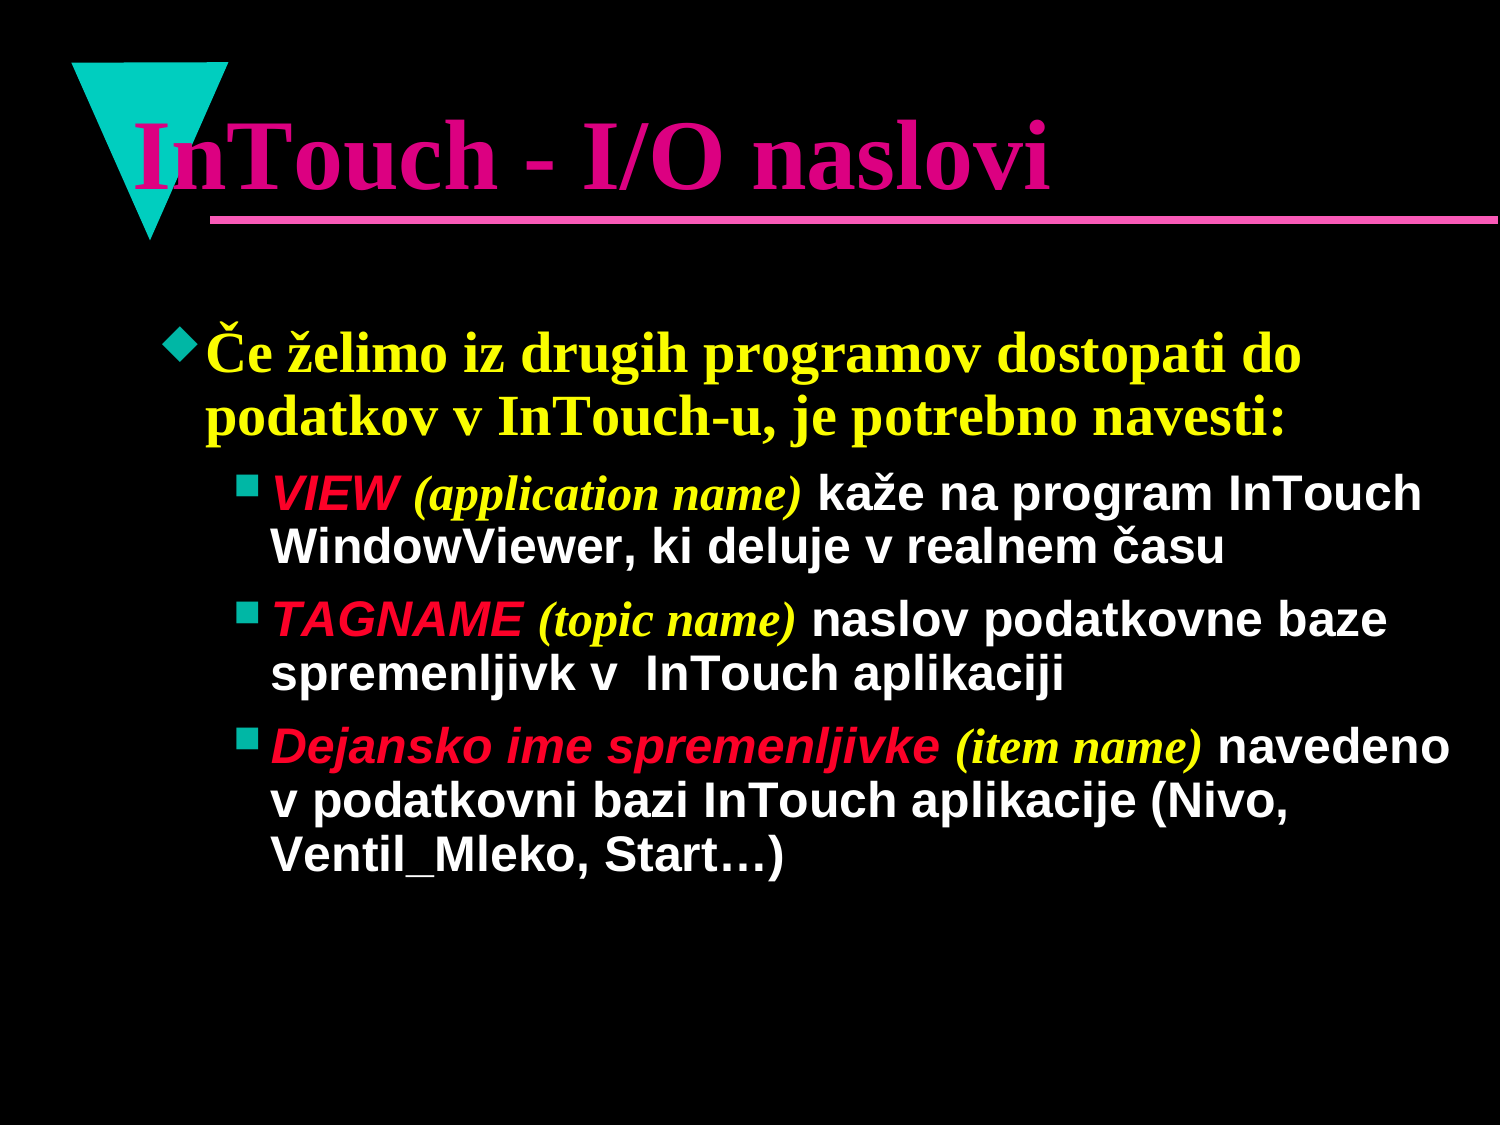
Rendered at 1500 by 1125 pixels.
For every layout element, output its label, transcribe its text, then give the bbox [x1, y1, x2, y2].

title InTouch - I/O naslovi [117, 63, 1500, 251]
list Če želimo iz drugih programov dostopati do podatkov v InTouch-u, je potrebno navesti: VIEW (application name) kaže na program InTouch WindowViewer, ki deluje v realnem času TAGNAME (topic name) naslov podatkovne baze spremenljivk v InTouch aplikaciji Dejansko ime spremenljivke (item name) navedeno v podatkovni bazi InTouch aplikacije (Nivo, Ventil_Mleko, Start…) [143, 314, 1476, 990]
